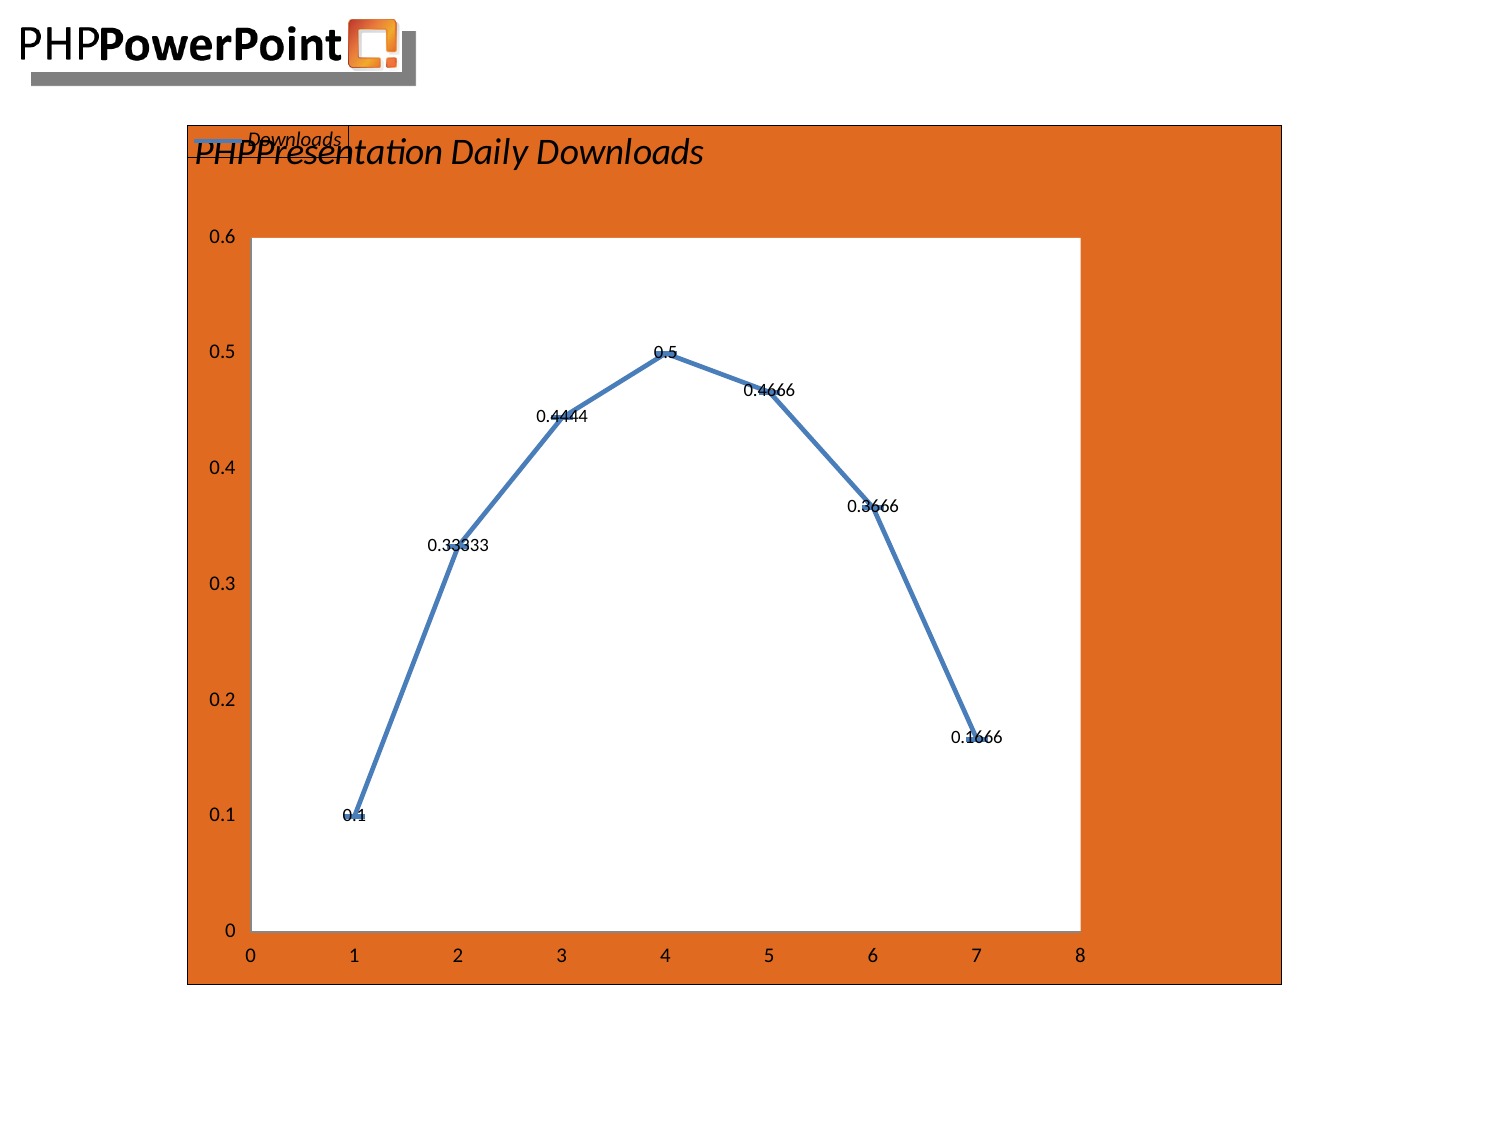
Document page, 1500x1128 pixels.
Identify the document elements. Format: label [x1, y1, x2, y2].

picture [15, 15, 402, 72]
chart [187, 125, 1282, 985]
